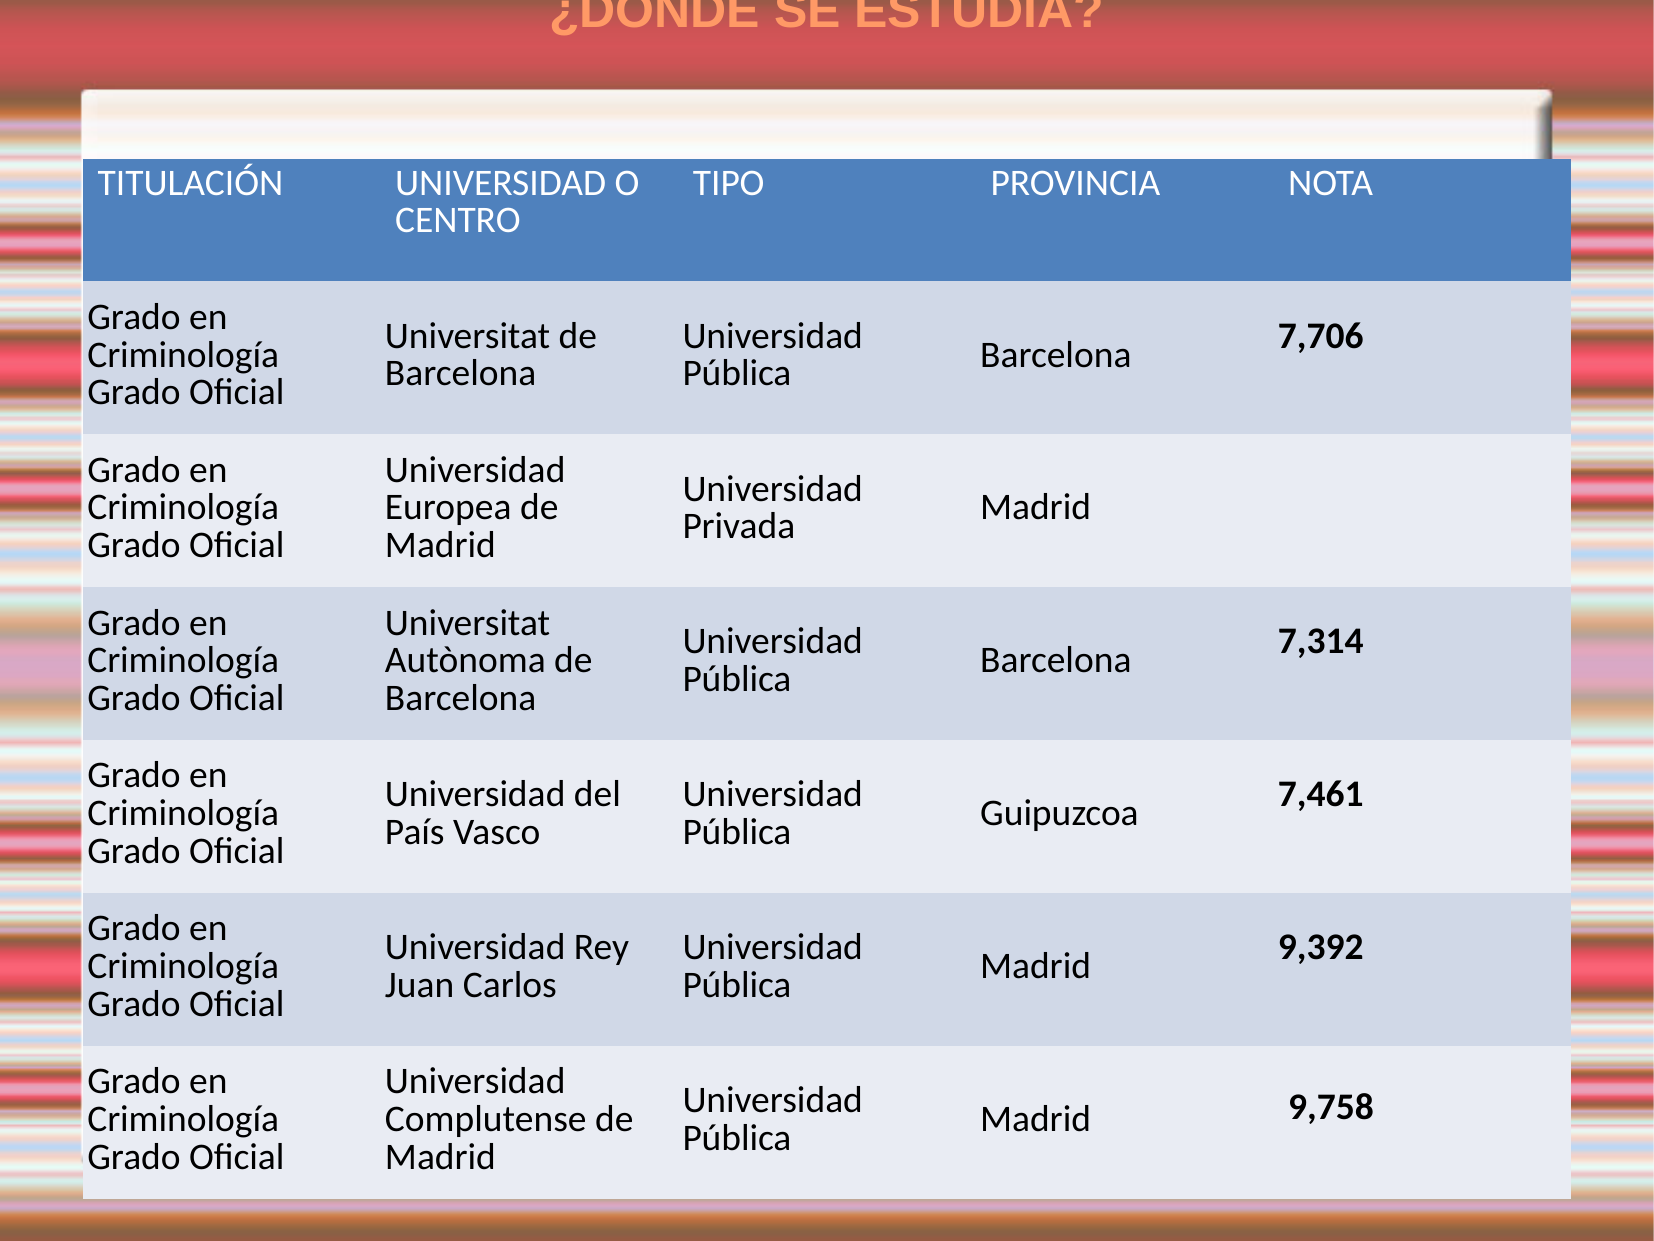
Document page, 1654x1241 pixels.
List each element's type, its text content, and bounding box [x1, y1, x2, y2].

table_cell Universidad Pública [678, 281, 976, 434]
picture [0, 0, 1654, 1241]
table_cell Grado en Criminología Grado Oficial [83, 434, 380, 587]
table_header PROVINCIA [976, 159, 1273, 281]
table_cell 7,461 [1273, 740, 1571, 893]
table_cell Madrid [976, 893, 1273, 1046]
table_cell Madrid [976, 434, 1273, 587]
table_header TITULACIÓN [83, 159, 380, 281]
table_cell 9,392 [1273, 893, 1571, 1046]
table_cell Universidad Europea de Madrid [380, 434, 678, 587]
table_cell Universidad Pública [678, 1046, 976, 1199]
table_cell Grado en Criminología Grado Oficial [83, 893, 380, 1046]
table_cell Universidad del País Vasco [380, 740, 678, 893]
table_cell Universitat de Barcelona [380, 281, 678, 434]
table_cell Universidad Rey Juan Carlos [380, 893, 678, 1046]
table_cell Grado en Criminología Grado Oficial [83, 587, 380, 740]
table_cell 9,758 [1273, 1046, 1571, 1199]
table_cell Barcelona [976, 281, 1273, 434]
table_cell Grado en Criminología Grado Oficial [83, 281, 380, 434]
table_header TIPO [678, 159, 976, 281]
table_cell Universidad Pública [678, 587, 976, 740]
table_cell [1273, 434, 1571, 587]
table_cell Madrid [976, 1046, 1273, 1199]
table_header NOTA [1273, 159, 1571, 281]
table_cell Universitat Autònoma de Barcelona [380, 587, 678, 740]
table_cell Universidad Pública [678, 893, 976, 1046]
table_cell Universidad Privada [678, 434, 976, 587]
table_cell Grado en Criminología Grado Oficial [83, 1046, 380, 1199]
table_cell Grado en Criminología Grado Oficial [83, 740, 380, 893]
table_header UNIVERSIDAD O CENTRO [380, 159, 678, 281]
table_cell Guipuzcoa [976, 740, 1273, 893]
table_cell Barcelona [976, 587, 1273, 740]
table_cell Universidad Pública [678, 740, 976, 893]
title ¿DÓNDE SE ESTUDIA? [82, 0, 1571, 178]
table_cell 7,706 [1273, 281, 1571, 434]
table_cell Universidad Complutense de Madrid [380, 1046, 678, 1199]
table_cell 7,314 [1273, 587, 1571, 740]
